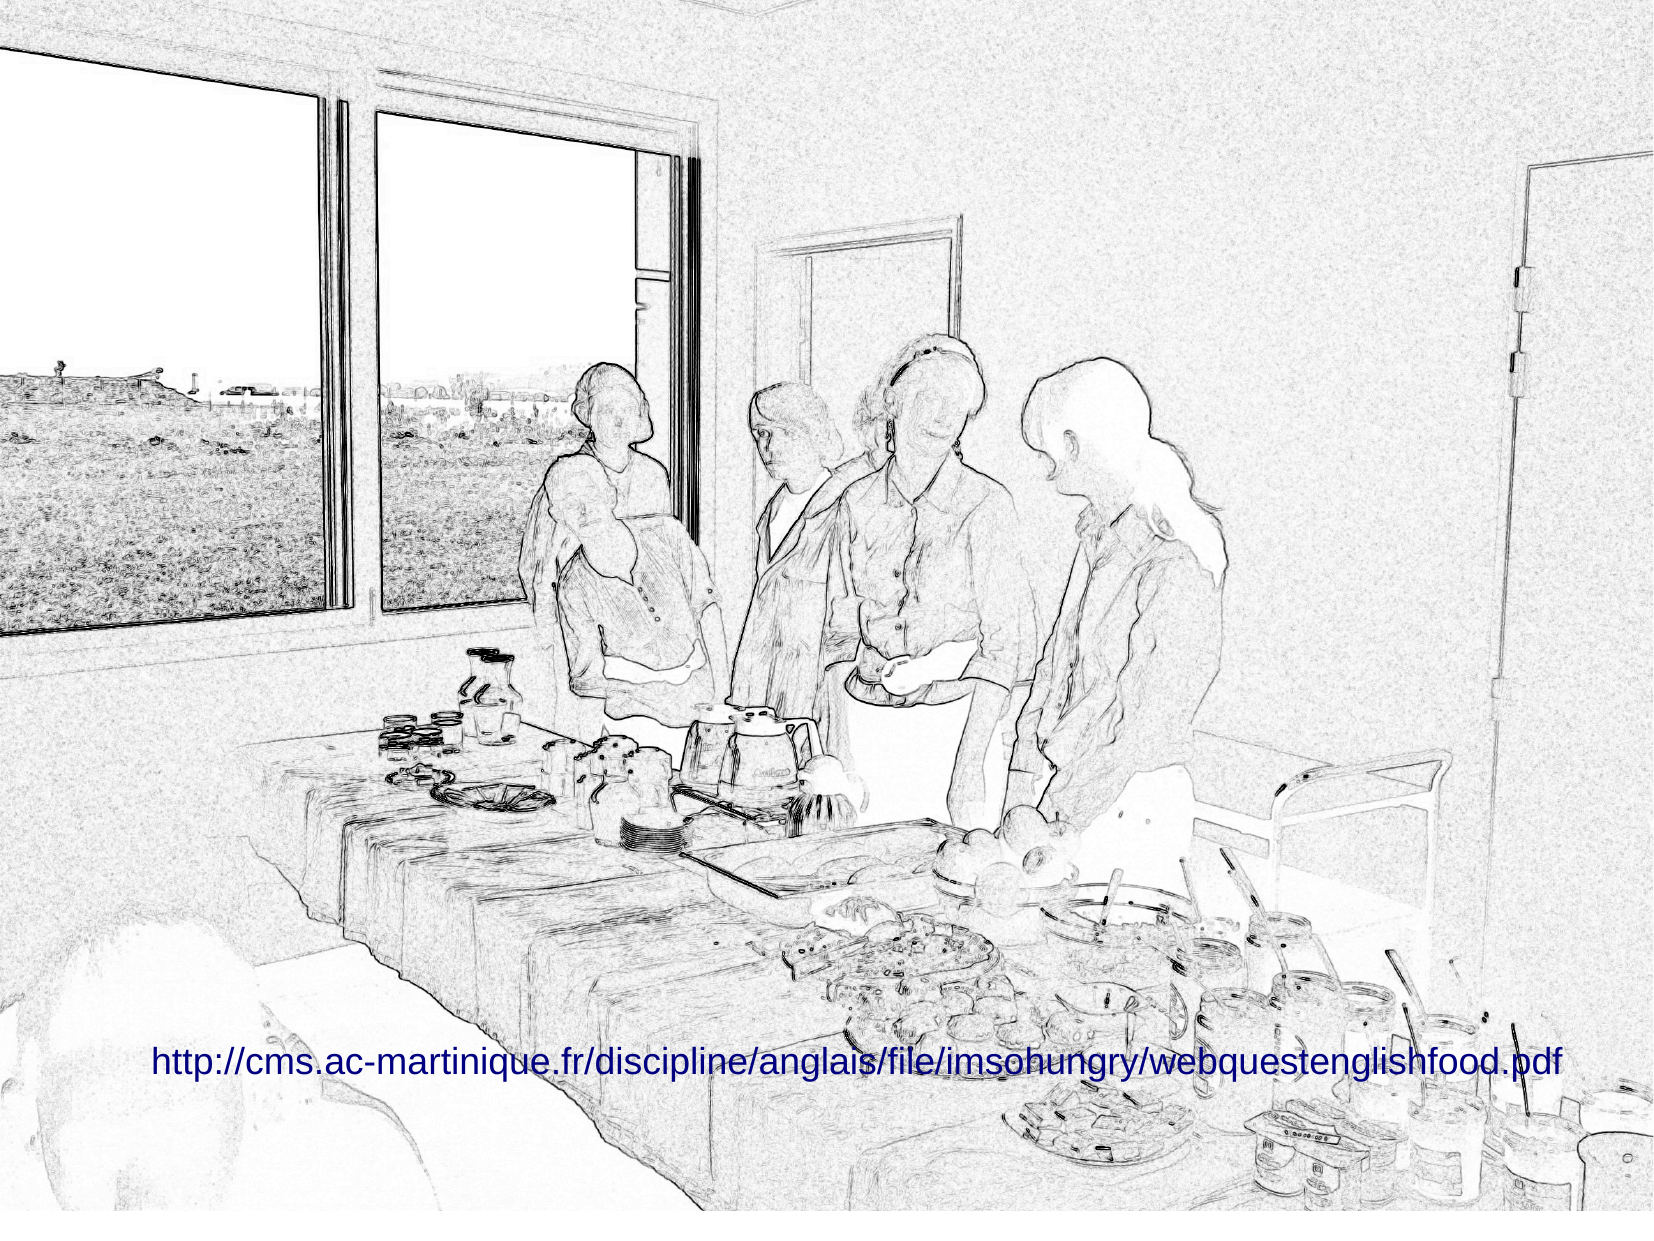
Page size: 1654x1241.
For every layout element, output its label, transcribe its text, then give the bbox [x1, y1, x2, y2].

picture [0, 0, 1654, 1211]
text_box http://cms.ac-martinique.fr/discipline/anglais/file/imsohungry/webquestenglishfood.pdf [136, 1033, 1654, 1152]
